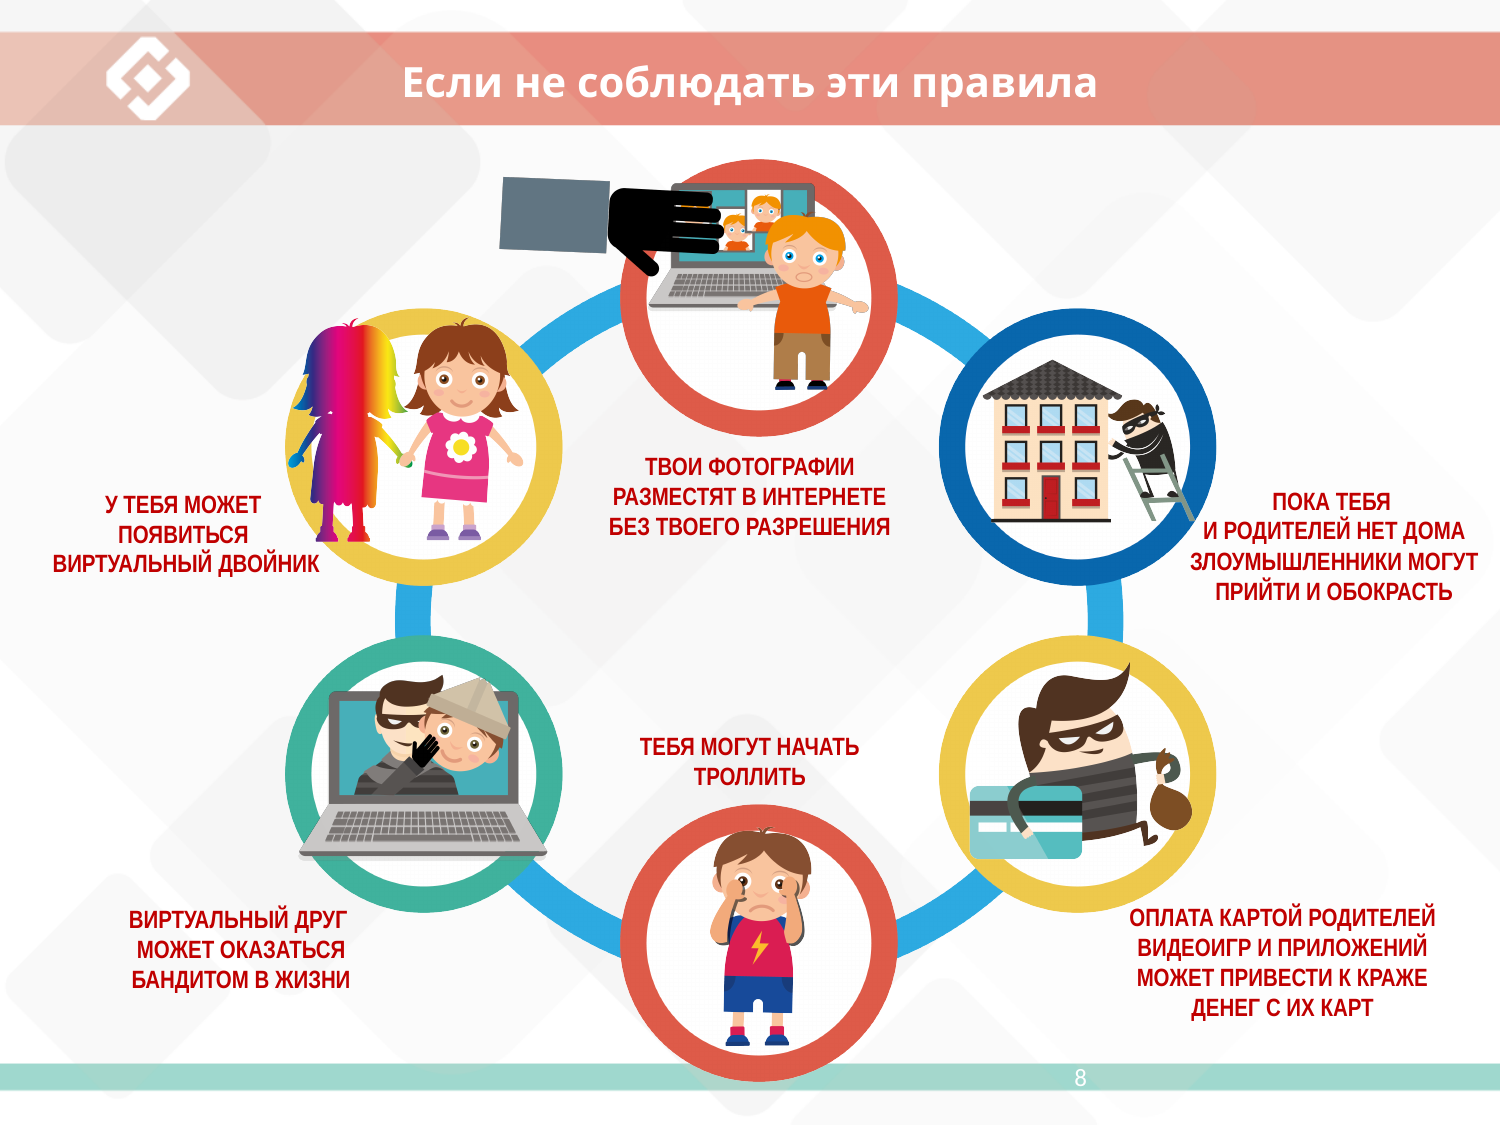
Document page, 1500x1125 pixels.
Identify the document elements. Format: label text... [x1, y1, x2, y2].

slide_number 8 [1059, 1046, 1397, 1107]
text_box ОПЛАТА КАРТОЙ РОДИТЕЛЕЙ ВИДЕОИГР И ПРИЛОЖЕНИЙ МОЖЕТ ПРИВЕСТИ К КРАЖЕ ДЕНЕГ С ИХ КАРТ [1095, 894, 1470, 1029]
text_box Если не соблюдать эти правила [0, 48, 1500, 114]
text_box ПОКА ТЕБЯ И РОДИТЕЛЕЙ НЕТ ДОМА ЗЛОУМЫШЛЕННИКИ МОГУТ ПРИЙТИ И ОБОКРАСТЬ [1169, 478, 1500, 613]
text_box У ТЕБЯ МОЖЕТ ПОЯВИТЬСЯ ВИРТУАЛЬНЫЙ ДВОЙНИК [0, 481, 373, 586]
text_box ТВОИ ФОТОГРАФИИ РАЗМЕСТЯТ В ИНТЕРНЕТЕ БЕЗ ТВОЕГО РАЗРЕШЕНИЯ [581, 443, 919, 548]
text_box ТЕБЯ МОГУТ НАЧАТЬ ТРОЛЛИТЬ [581, 723, 919, 798]
text_box ВИРТУАЛЬНЫЙ ДРУГ МОЖЕТ ОКАЗАТЬСЯ БАНДИТОМ В ЖИЗНИ [72, 896, 411, 1001]
picture [250, 114, 1245, 1108]
